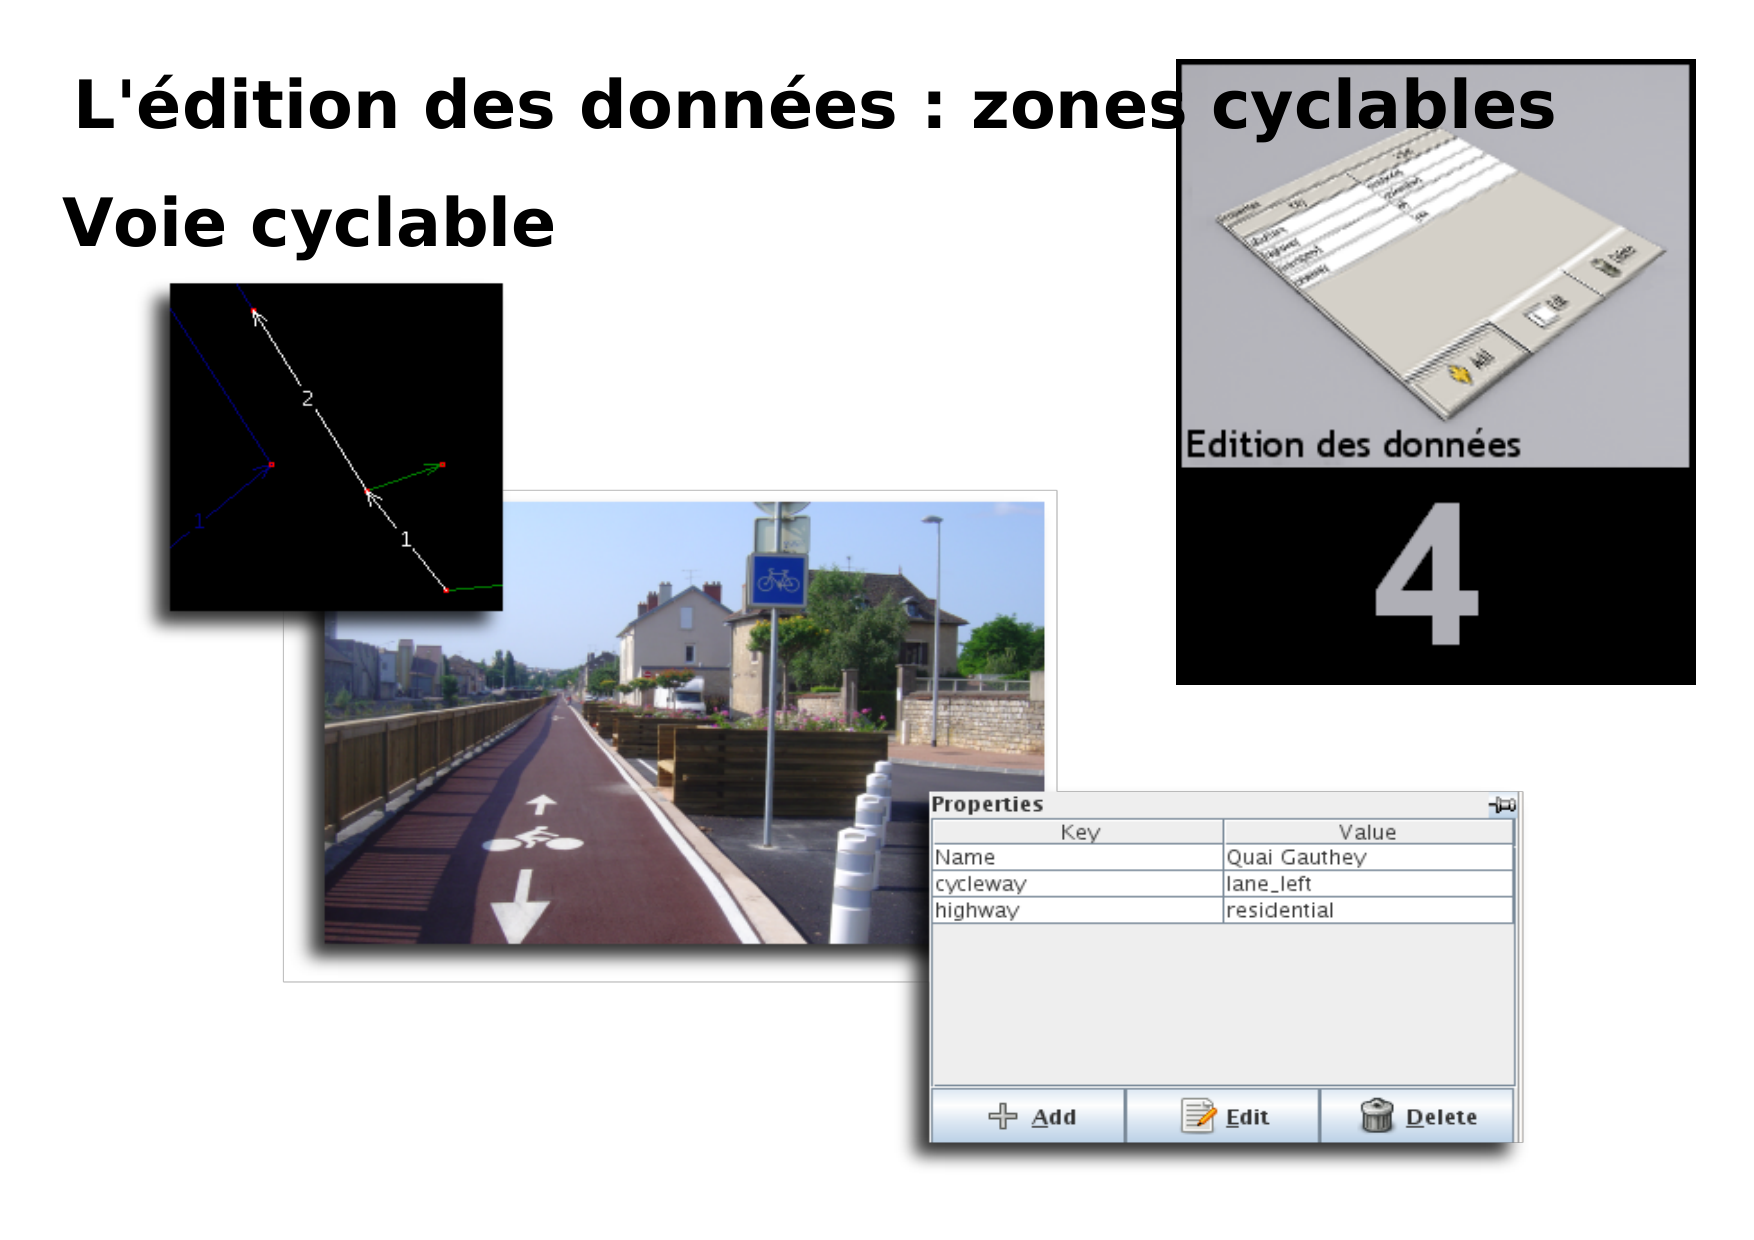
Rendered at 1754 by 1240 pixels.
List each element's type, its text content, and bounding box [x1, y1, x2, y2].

text_box L'édition des données : zones cyclables [59, 59, 1654, 152]
text_box Voie cyclable [47, 177, 1123, 319]
picture [129, 59, 1696, 1181]
